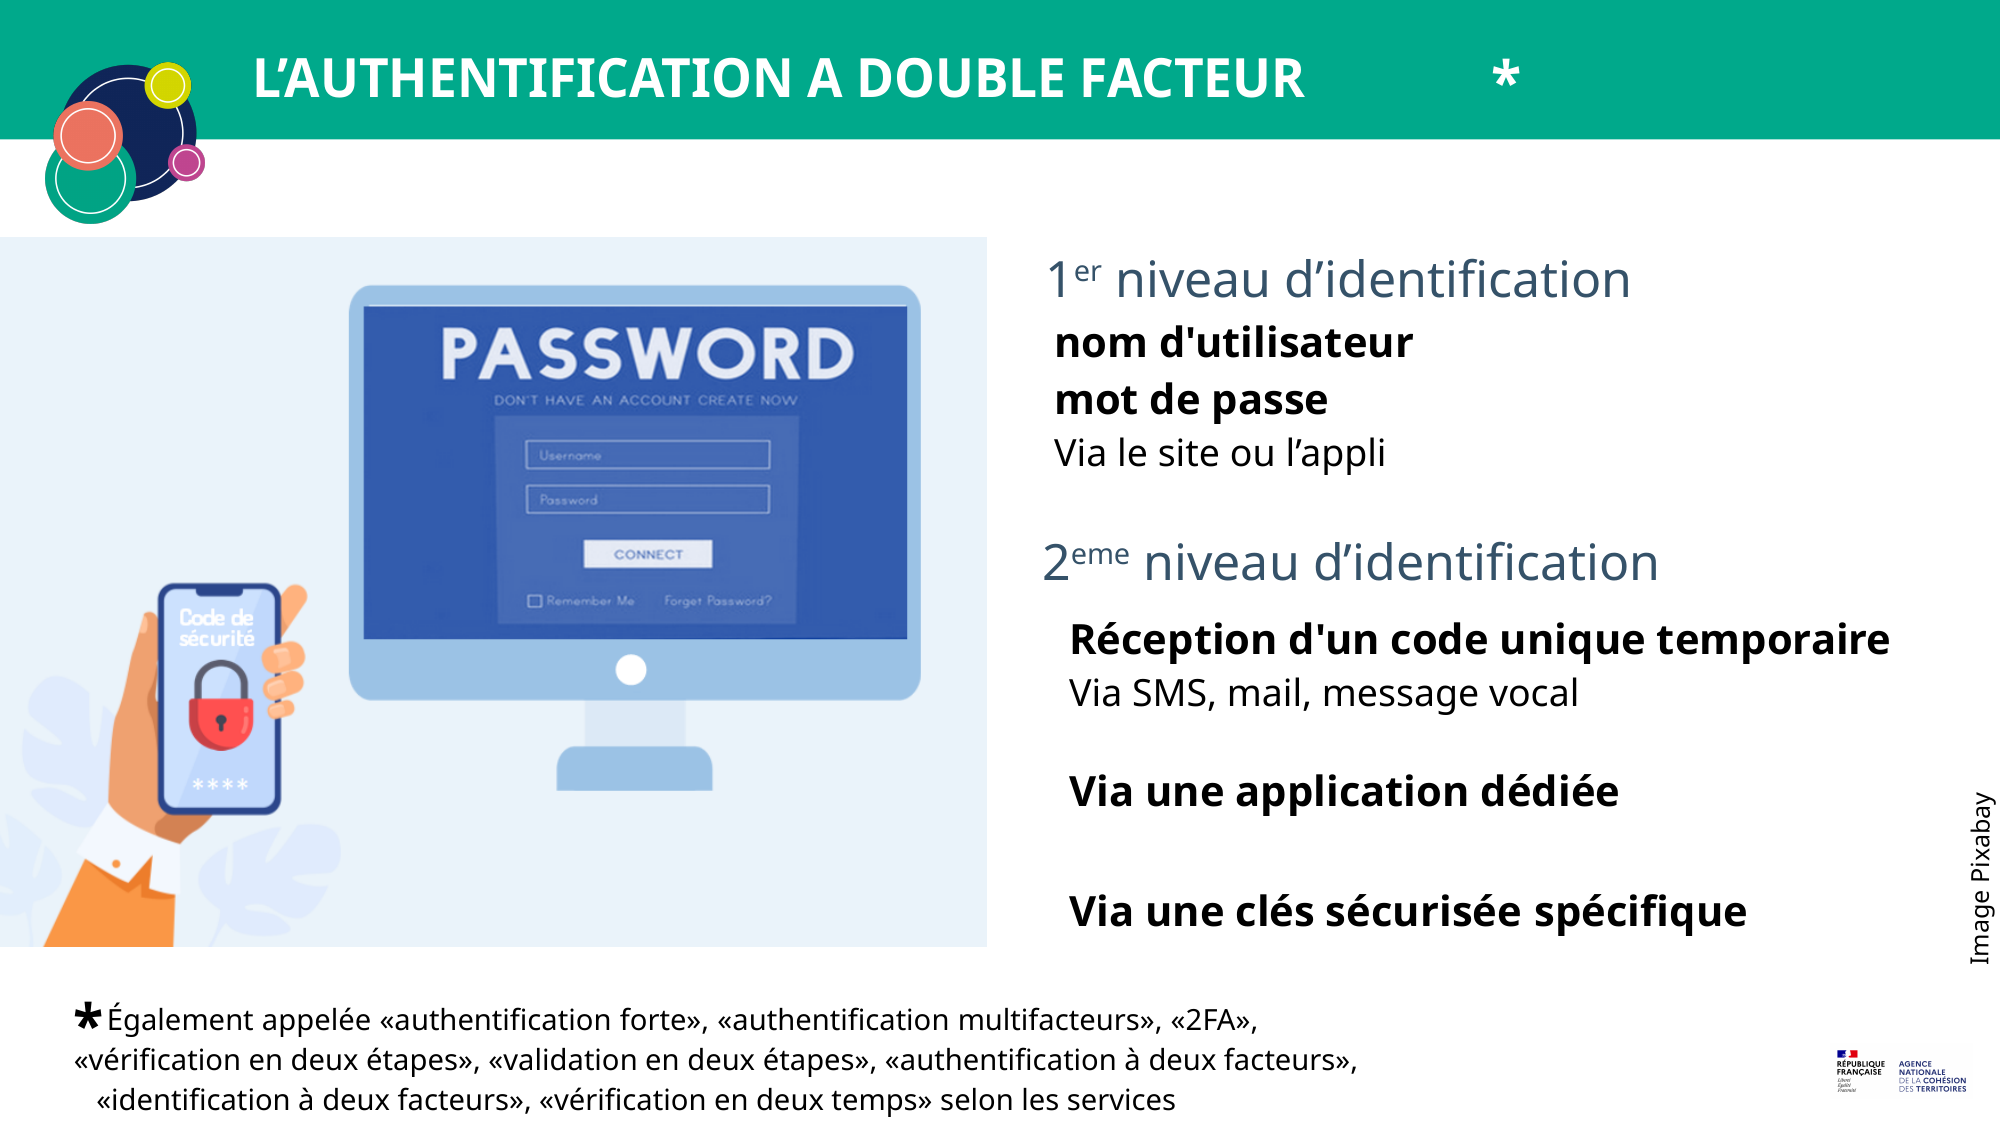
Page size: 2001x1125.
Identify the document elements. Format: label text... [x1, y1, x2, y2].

text_box 1er niveau d’identification [1030, 236, 1808, 310]
text_box Image Pixabay [1954, 767, 2000, 981]
picture [45, 62, 205, 224]
picture [0, 237, 987, 947]
text_box Également appelée «authentification forte», «authentification multifacteurs», «2FA», «vérification en deux étapes», «validation en deux étapes», «authentification à deux facteurs», «identification à deux facteurs», «vérification en deux temps» selon les services [59, 992, 1382, 1125]
text_box 2eme niveau d’identification [1027, 519, 1804, 594]
text_box * [59, 980, 284, 1066]
text_box Réception d'un code unique temporaire Via SMS, mail, message vocal Via une application dédiée Via une clés sécurisée spécifique [1054, 602, 1938, 899]
picture [1830, 1043, 1973, 1099]
text_box nom d'utilisateur mot de passe Via le site ou l’appli [1039, 310, 1430, 462]
text_box L’AUTHENTIFICATION A DOUBLE FACTEUR [237, 35, 1512, 116]
text_box * [1476, 38, 1701, 124]
